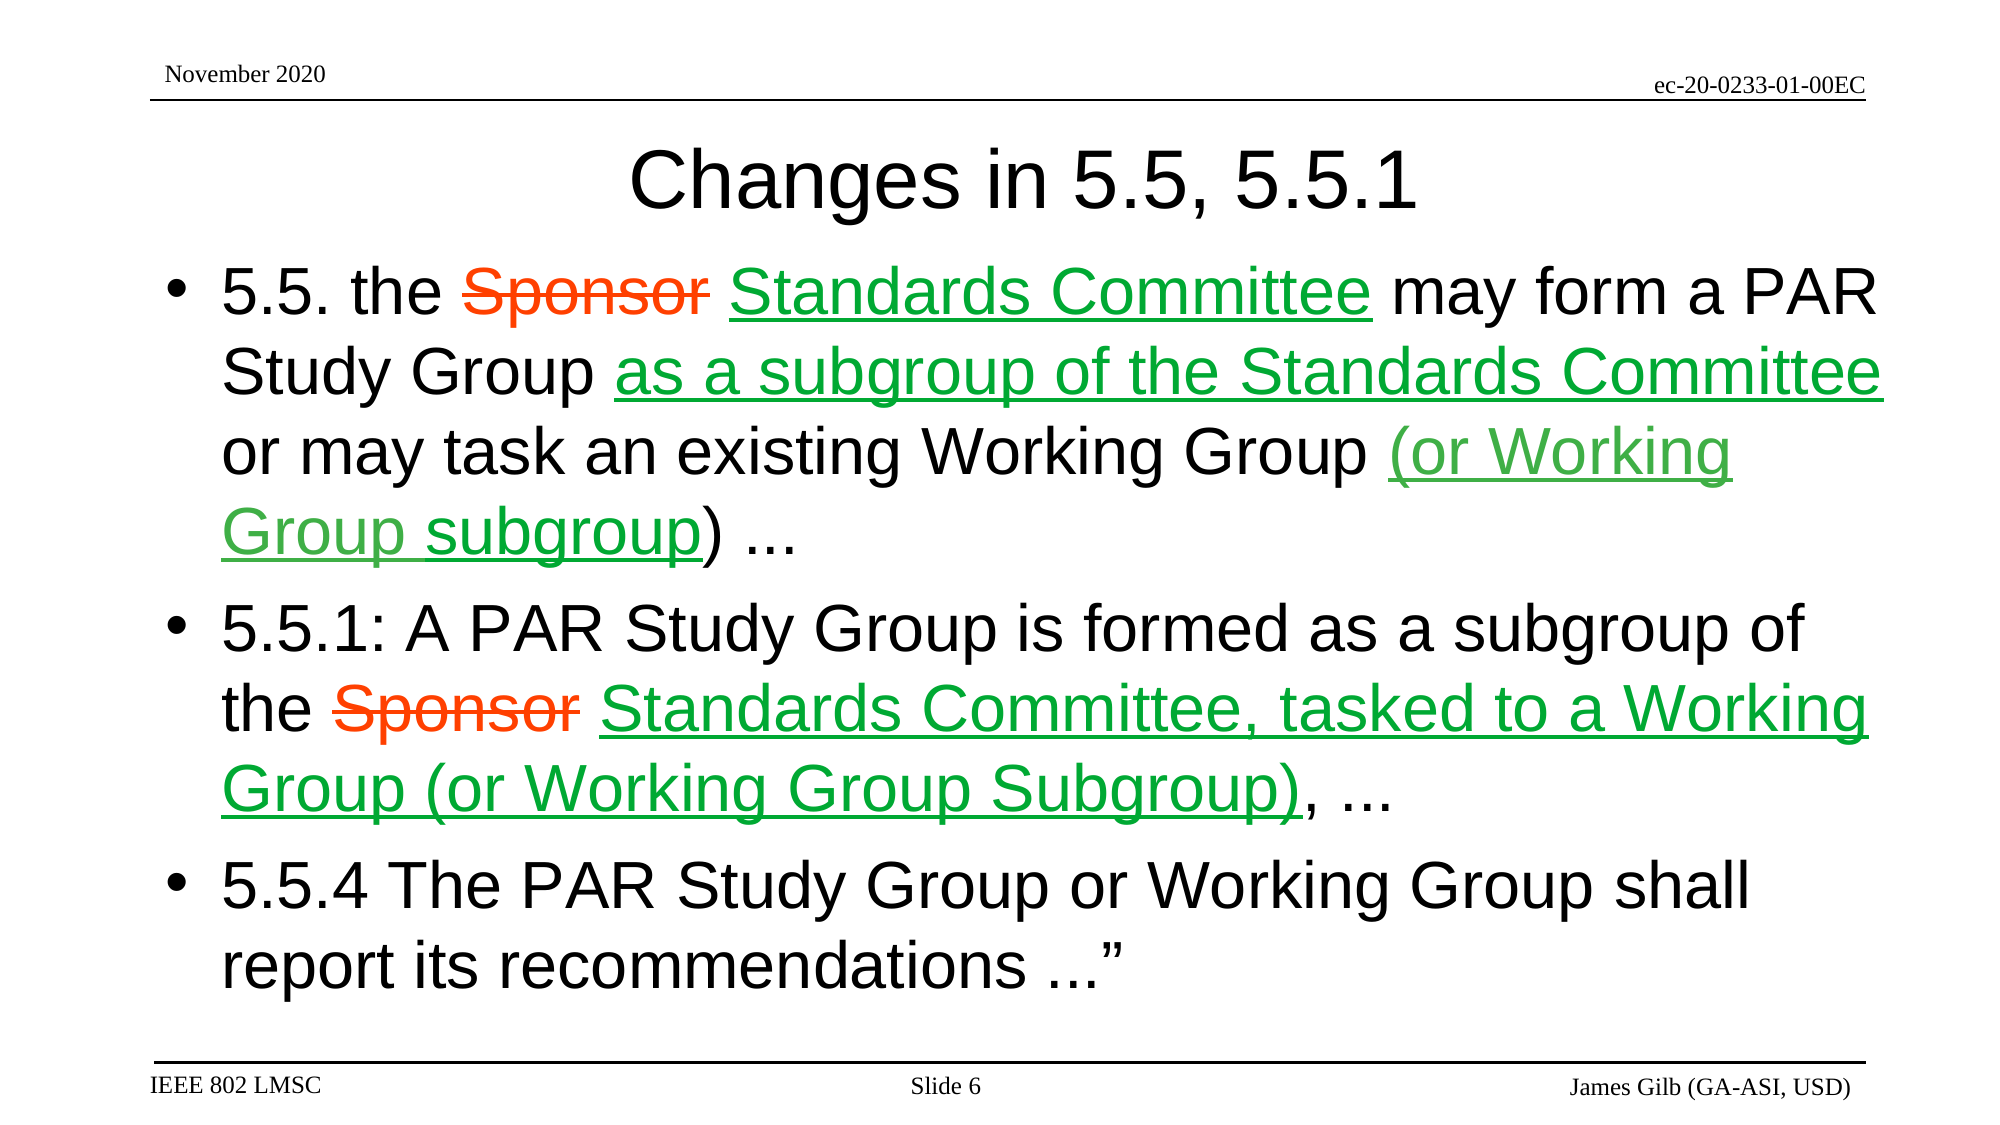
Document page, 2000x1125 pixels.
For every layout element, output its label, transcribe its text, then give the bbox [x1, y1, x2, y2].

list 5.5. the Sponsor Standards Committee may form a PAR Study Group as a subgroup of the Standards Committee or may task an existing Working Group (or Working Group subgroup) ... 5.5.1: A PAR Study Group is formed as a subgroup of the Sponsor Standards Committee, tasked to a Working Group (or Working Group Subgroup), ... 5.5.4 The PAR Study Group or Working Group shall report its recommendations ...” [150, 239, 1900, 1051]
title Changes in 5.5, 5.5.1 [150, 112, 1900, 238]
